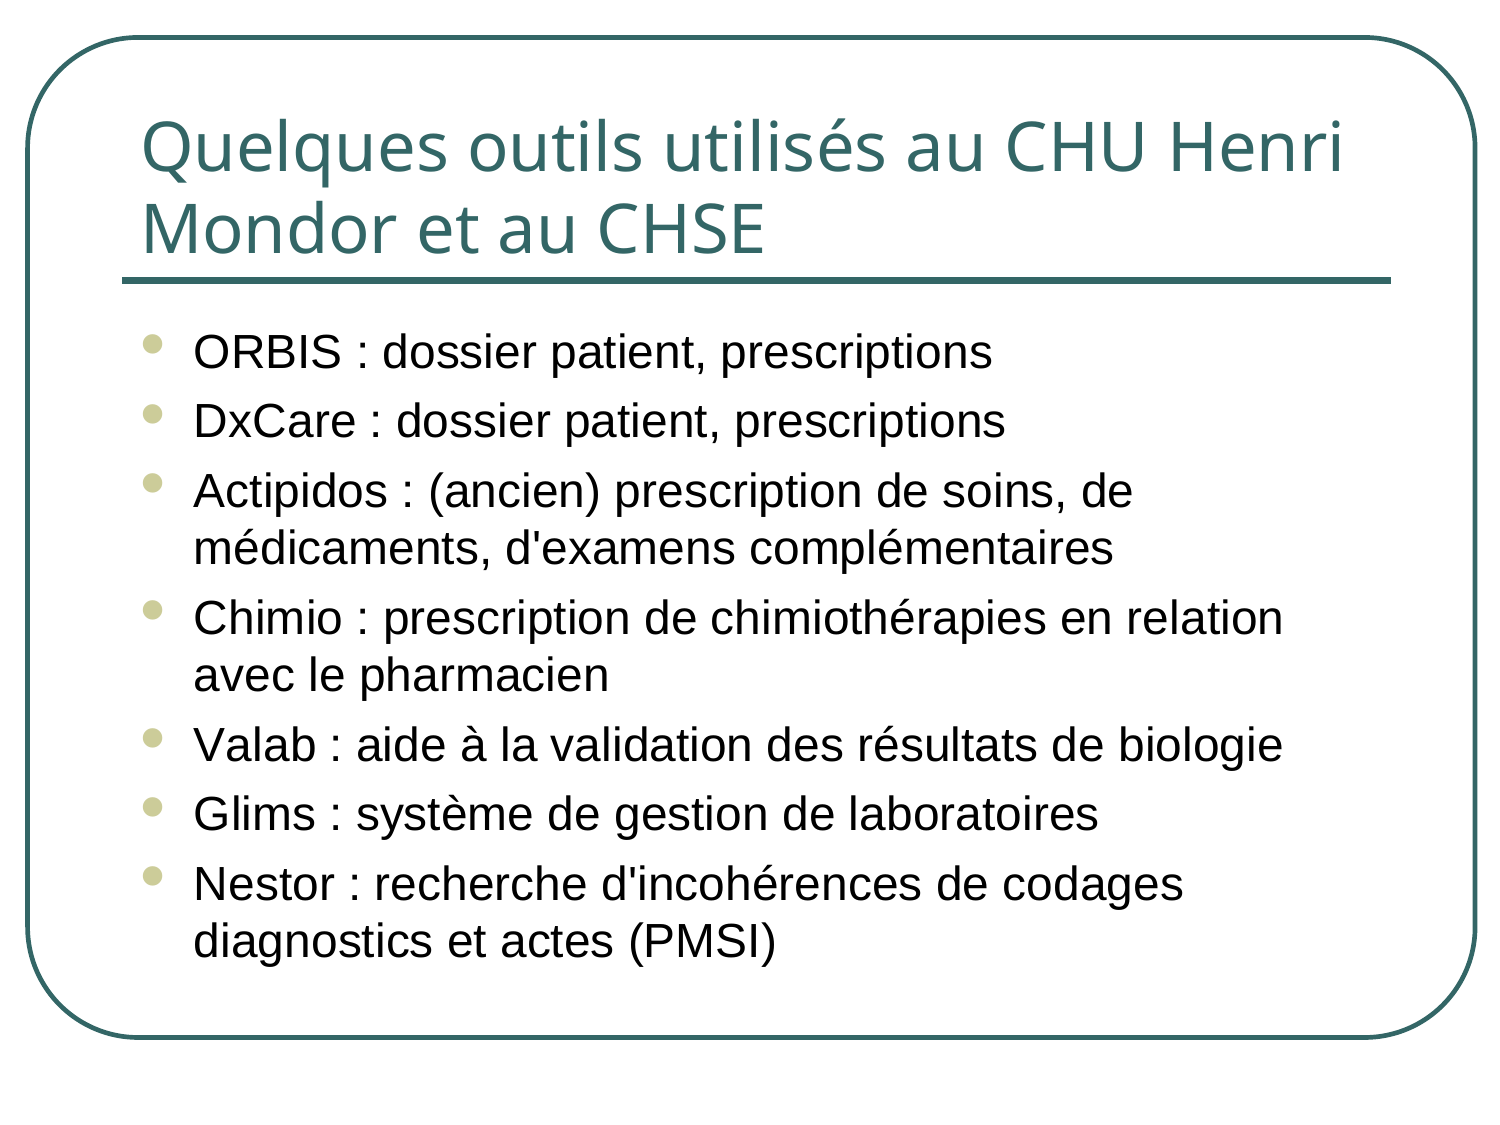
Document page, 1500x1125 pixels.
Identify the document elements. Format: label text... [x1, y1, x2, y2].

title Quelques outils utilisés au CHU Henri Mondor et au CHSE [125, 87, 1388, 275]
list ORBIS : dossier patient, prescriptions DxCare : dossier patient, prescriptions Actipidos : (ancien) prescription de soins, de médicaments, d'examens complémentaires Chimio : prescription de chimiothérapies en relation avec le pharmacien Valab : aide à la validation des résultats de biologie Glims : système de gestion de laboratoires Nestor : recherche d'incohérences de codages diagnostics et actes (PMSI) [125, 312, 1388, 976]
